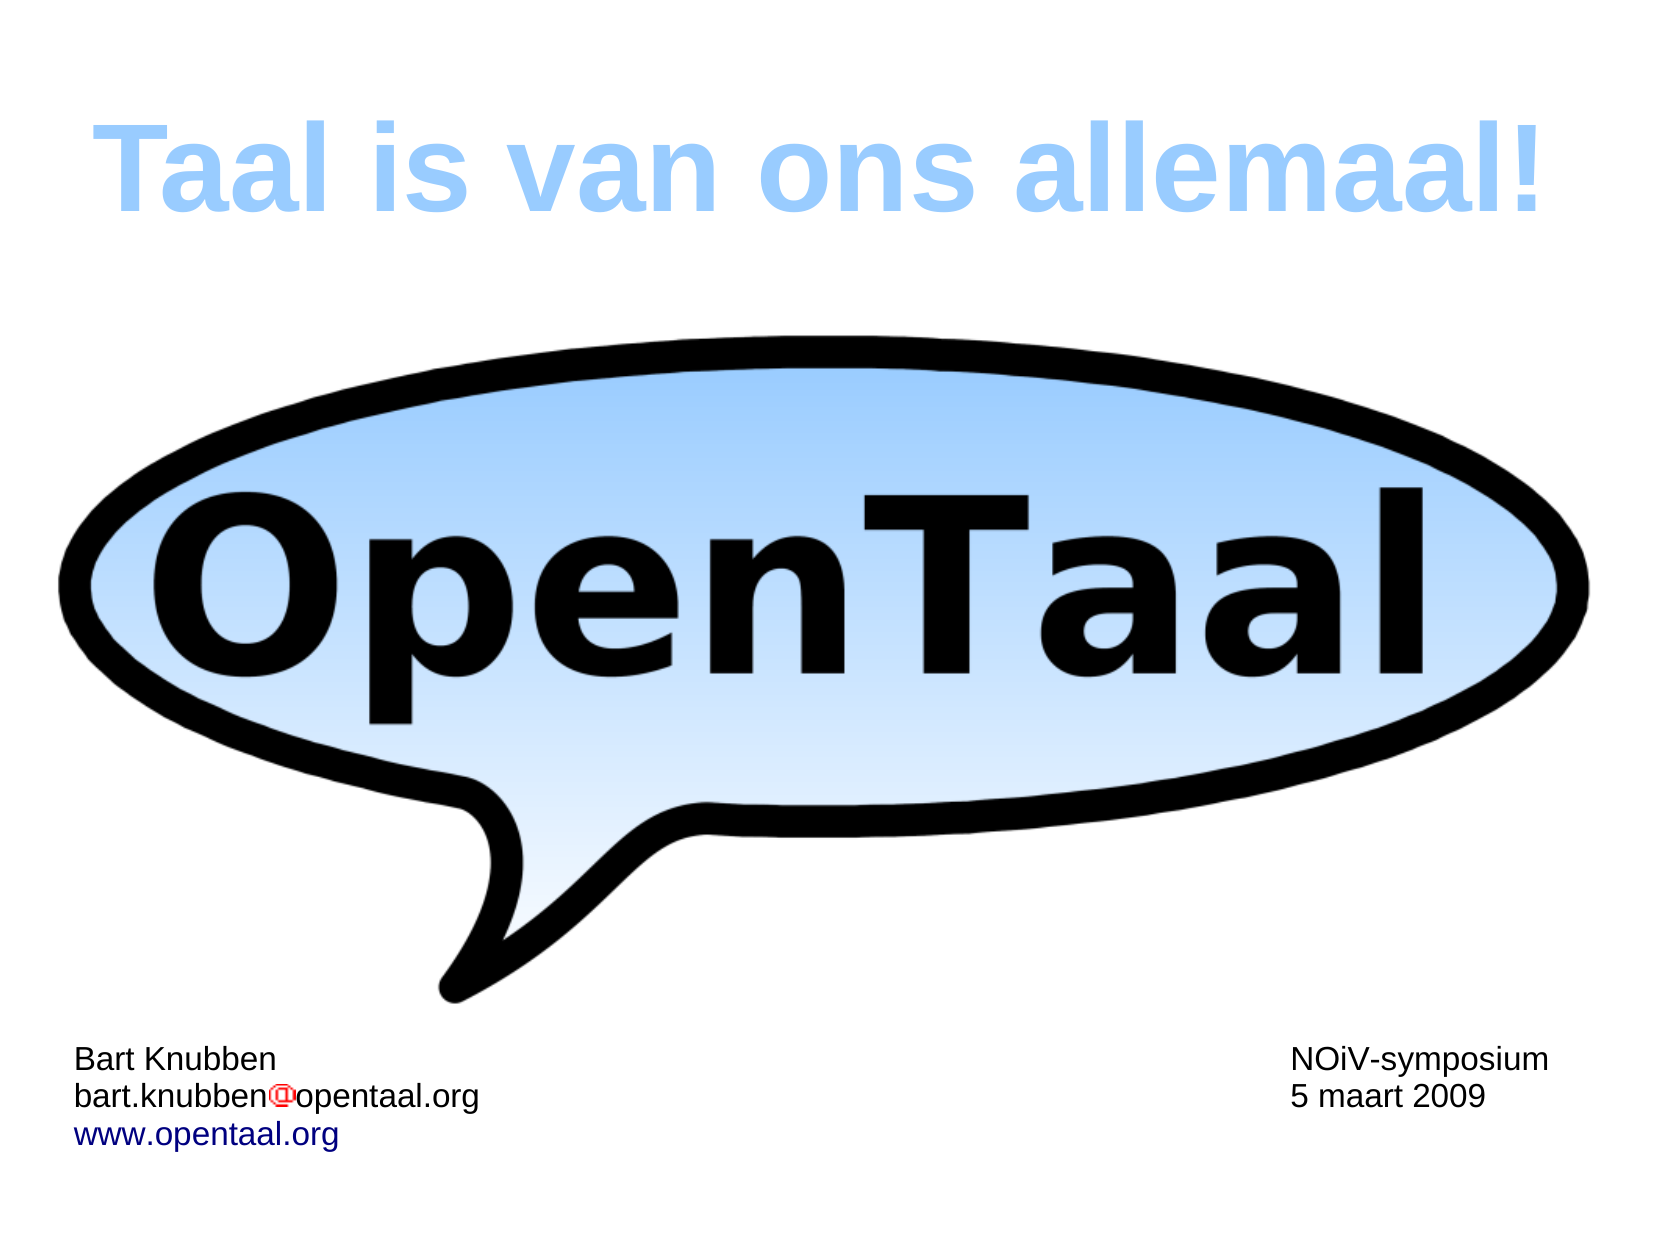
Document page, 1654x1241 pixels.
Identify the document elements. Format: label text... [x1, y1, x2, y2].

text_box NOiV-symposium 5 maart 2009 [1275, 1033, 1601, 1165]
title Taal is van ons allemaal! [76, 65, 1566, 273]
picture [269, 1084, 296, 1107]
text_box Bart Knubben bart.knubben opentaal.org www.opentaal.org [59, 1033, 680, 1203]
picture [46, 314, 1609, 1021]
